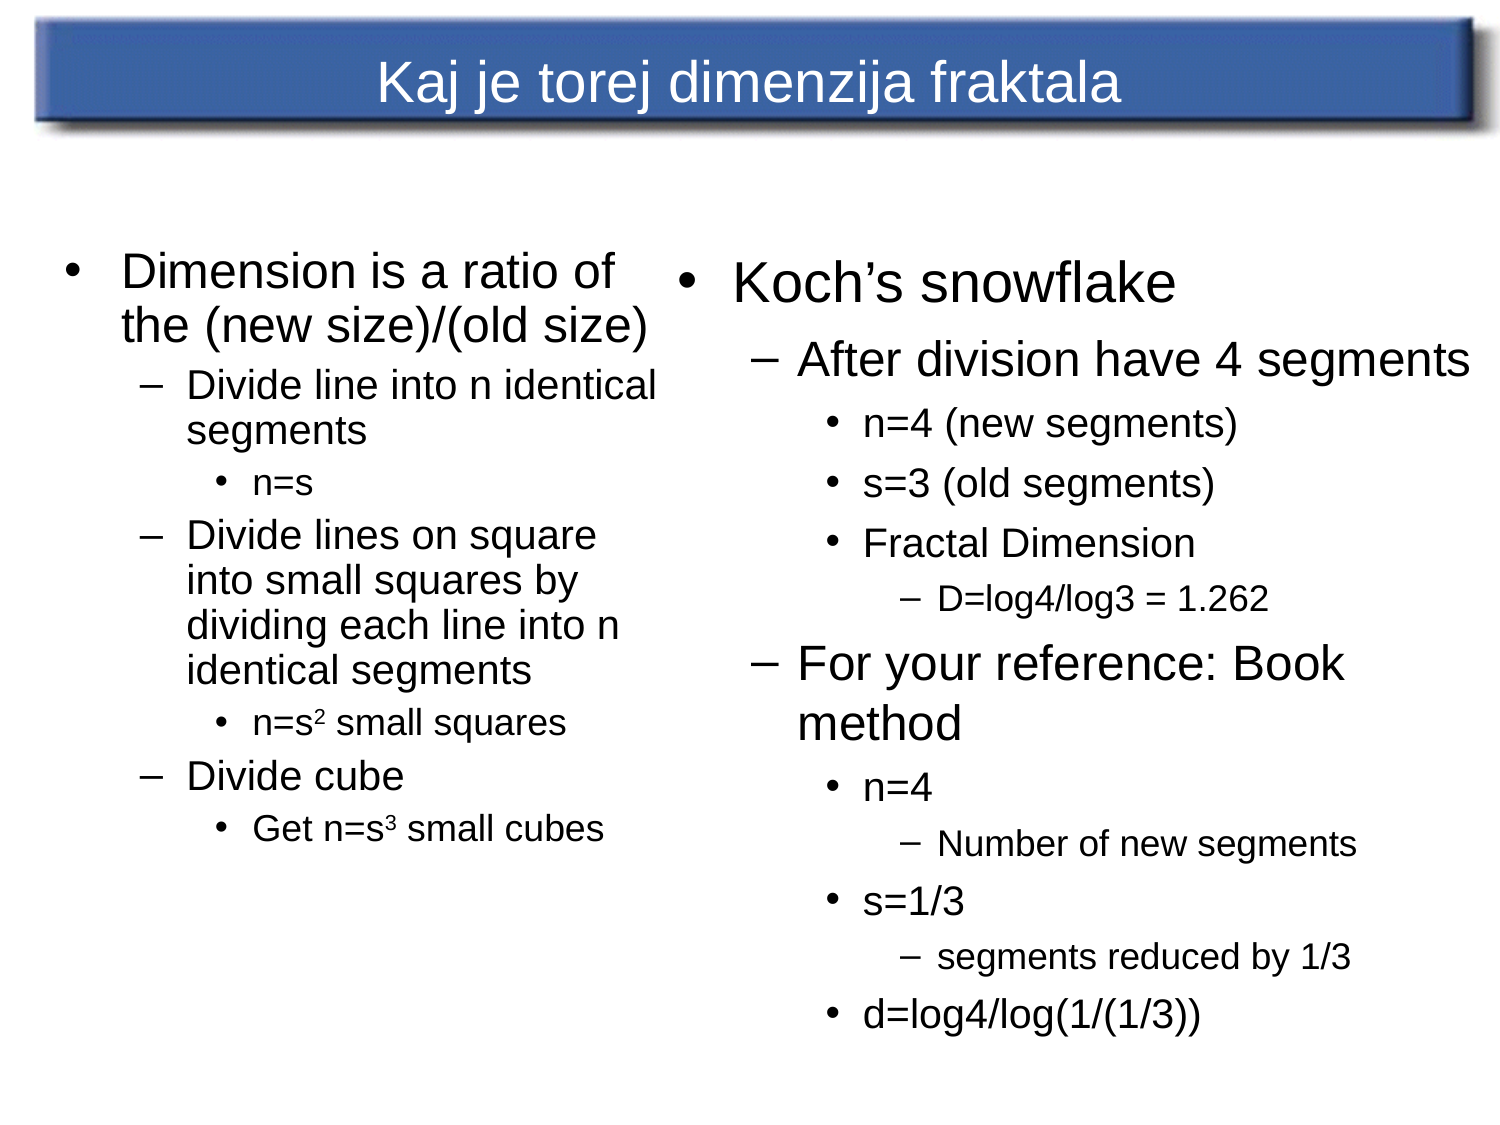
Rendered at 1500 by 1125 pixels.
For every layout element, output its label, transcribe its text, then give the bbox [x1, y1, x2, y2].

picture [33, 14, 1500, 141]
list Dimension is a ratio of the (new size)/(old size) Divide line into n identical segments n=s Divide lines on square into small squares by dividing each line into n identical segments n=s2 small squares Divide cube Get n=s3 small cubes [49, 237, 662, 913]
list Koch’s snowflake After division have 4 segments n=4 (new segments) s=3 (old segments) Fractal Dimension D=log4/log3 = 1.262 For your reference: Book method n=4 Number of new segments s=1/3 segments reduced by 1/3 d=log4/log(1/(1/3)) [662, 237, 1500, 1054]
title Kaj je torej dimenzija fraktala [75, 36, 1426, 122]
